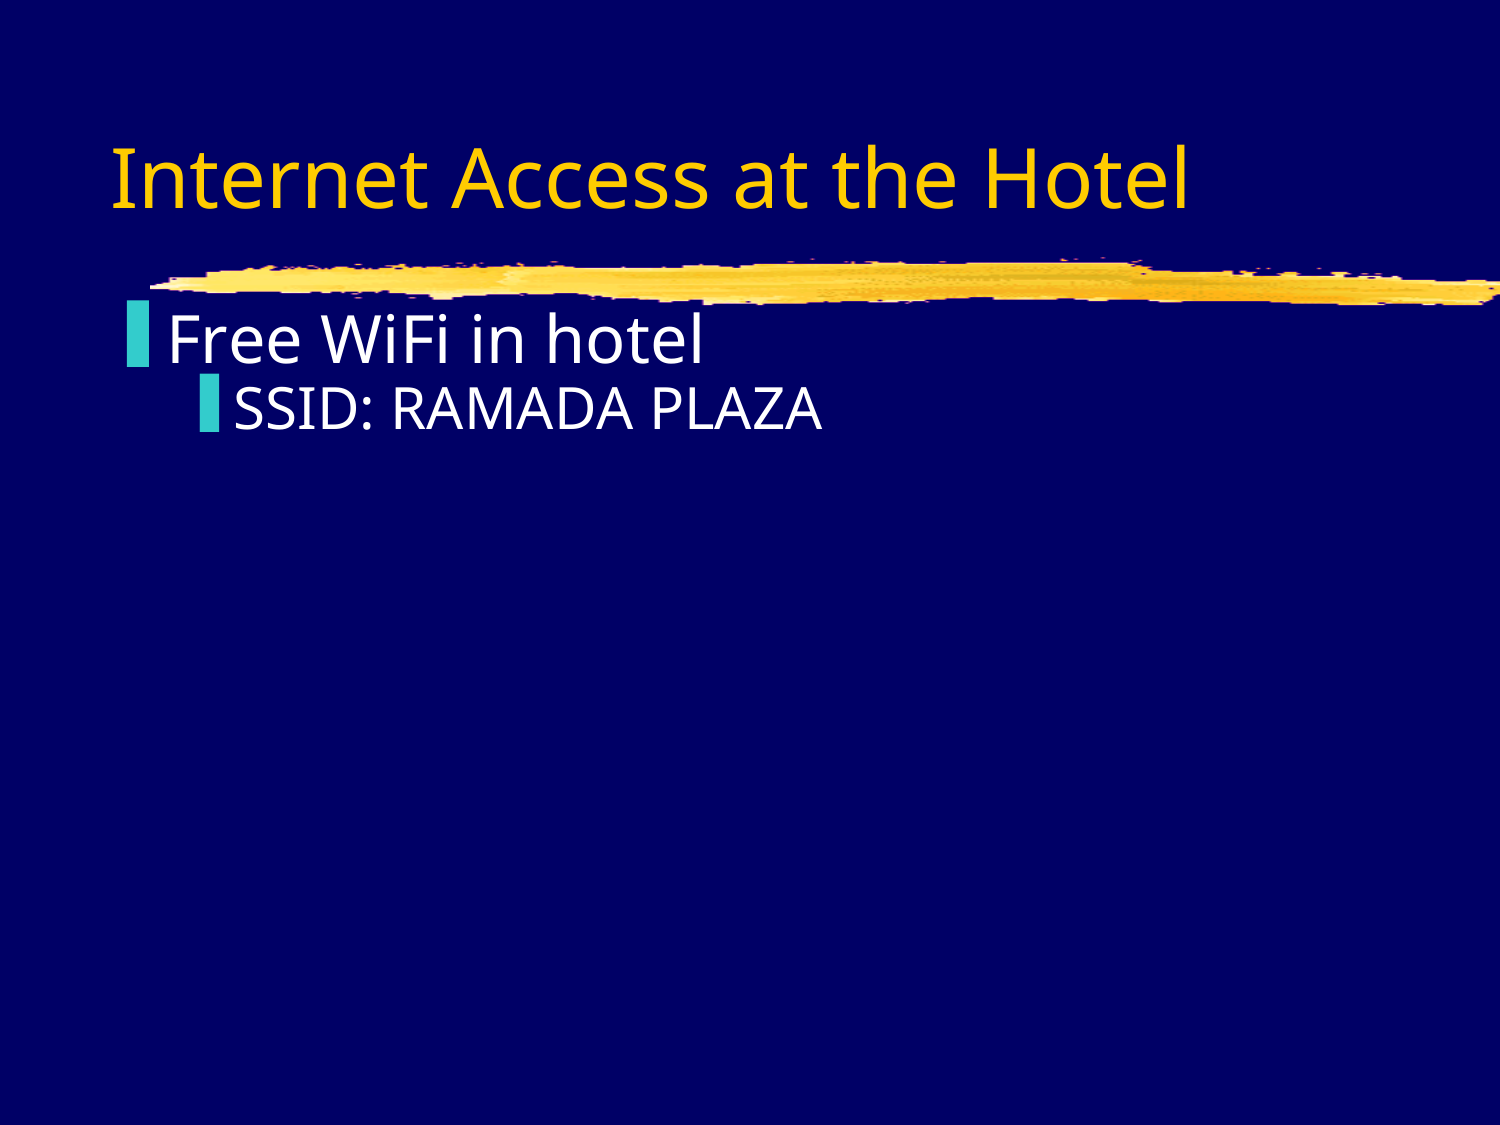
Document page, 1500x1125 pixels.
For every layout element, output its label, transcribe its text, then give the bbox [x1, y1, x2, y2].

title Internet Access at the Hotel [110, 78, 1391, 297]
picture [150, 252, 1500, 316]
list Free WiFi in hotel SSID: RAMADA PLAZA [110, 312, 1391, 1118]
